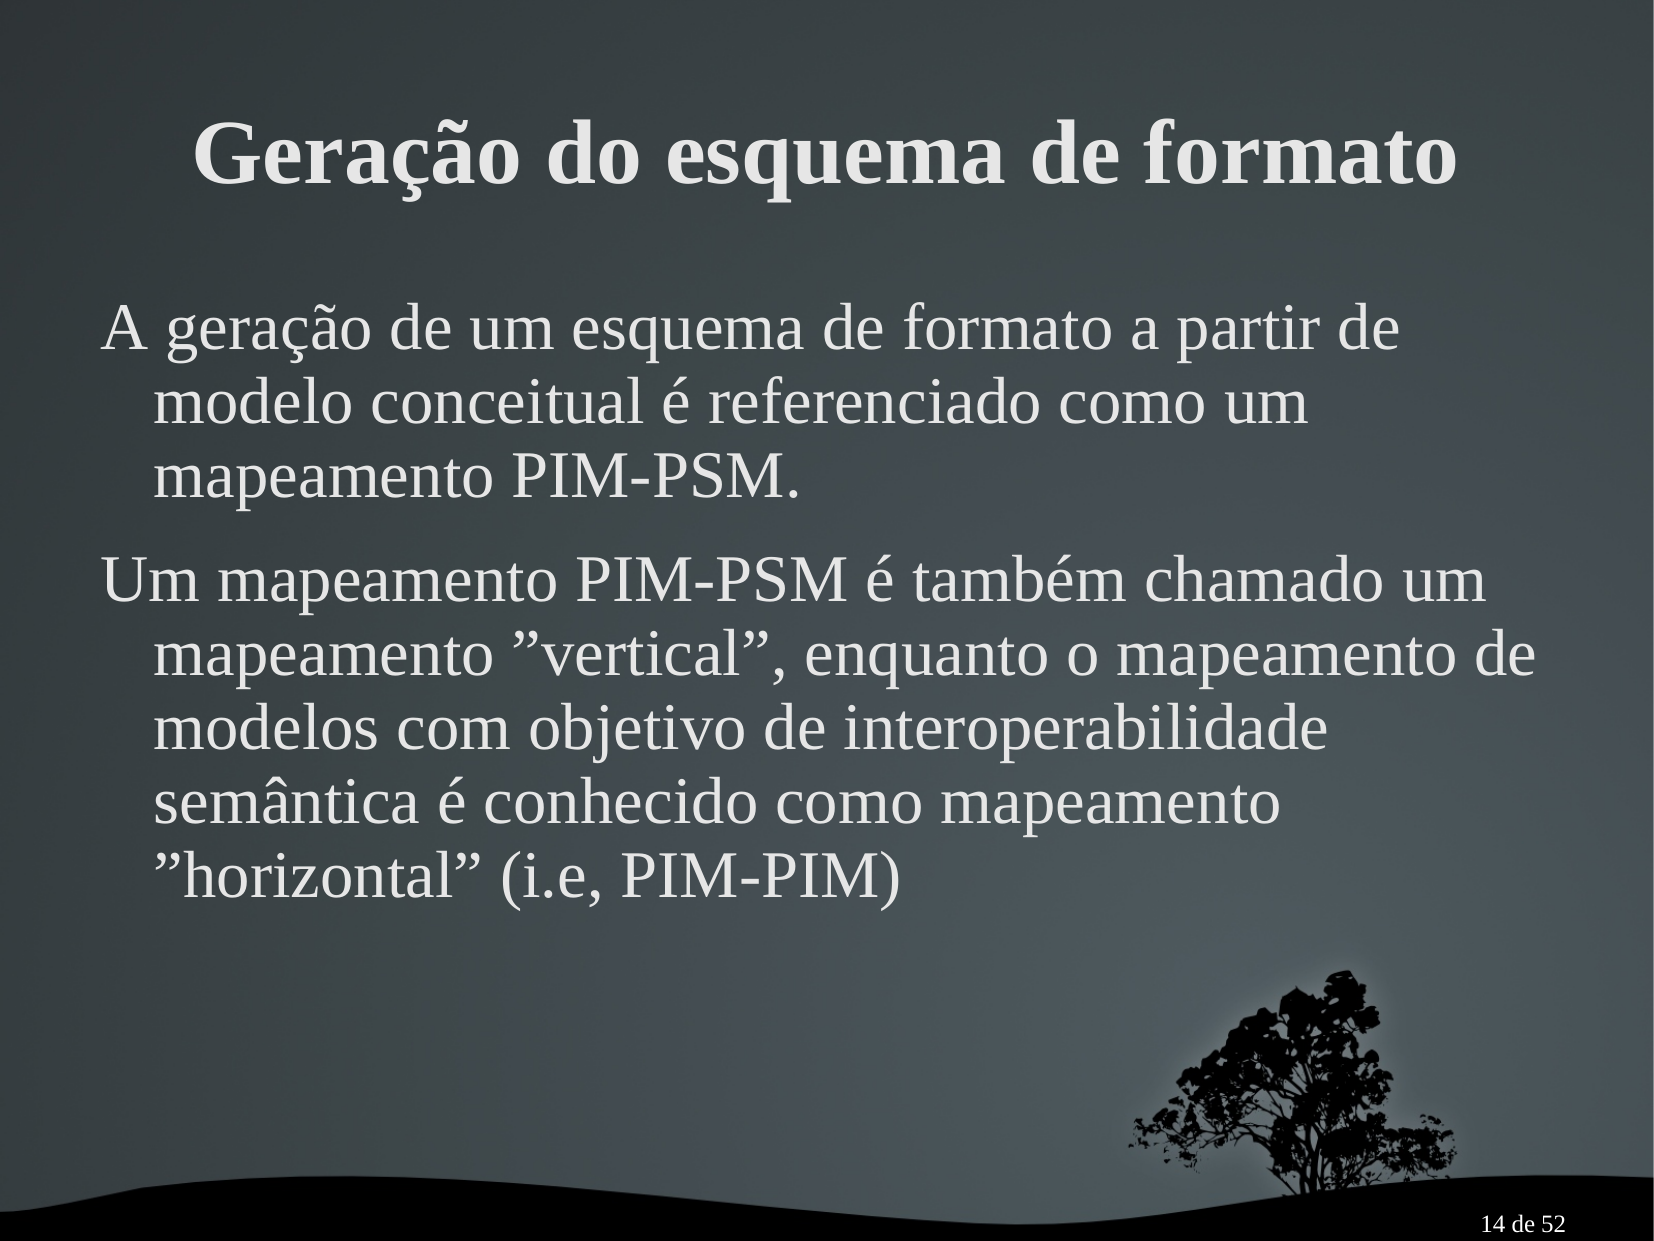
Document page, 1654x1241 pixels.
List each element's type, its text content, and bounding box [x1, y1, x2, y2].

list A geração de um esquema de formato a partir de modelo conceitual é referenciado como um mapeamento PIM-PSM. Um mapeamento PIM-PSM é também chamado um mapeamento ”vertical”, enquanto o mapeamento de modelos com objetivo de interoperabilidade semântica é conhecido como mapeamento ”horizontal” (i.e, PIM-PIM) [82, 290, 1571, 1109]
title Geração do esquema de formato [82, 49, 1571, 257]
picture [0, 0, 1654, 1241]
